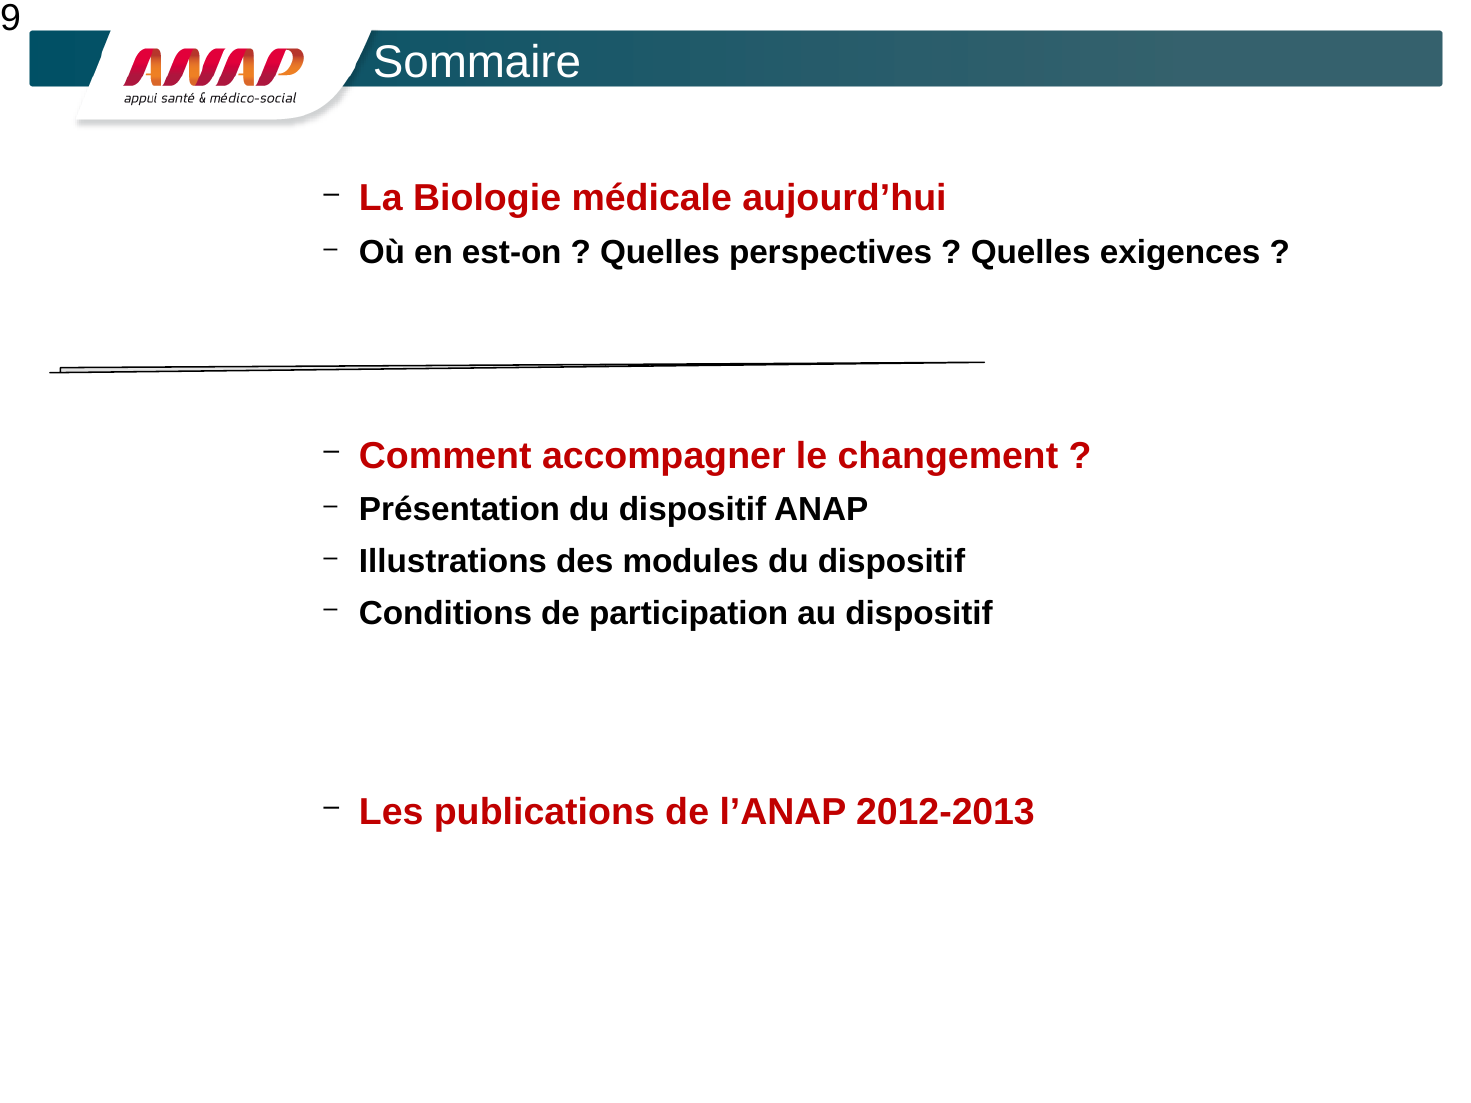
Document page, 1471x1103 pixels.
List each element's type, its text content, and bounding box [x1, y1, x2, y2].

list La Biologie médicale aujourd’hui Où en est-on ? Quelles perspectives ? Quelles exigences ? Comment accompagner le changement ? Présentation du dispositif ANAP Illustrations des modules du dispositif Conditions de participation au dispositif Les publications de l’ANAP 2012-2013 [75, 173, 1434, 965]
picture [0, 0, 1471, 155]
title Sommaire [372, 31, 1442, 216]
text_box [49, 367, 75, 373]
